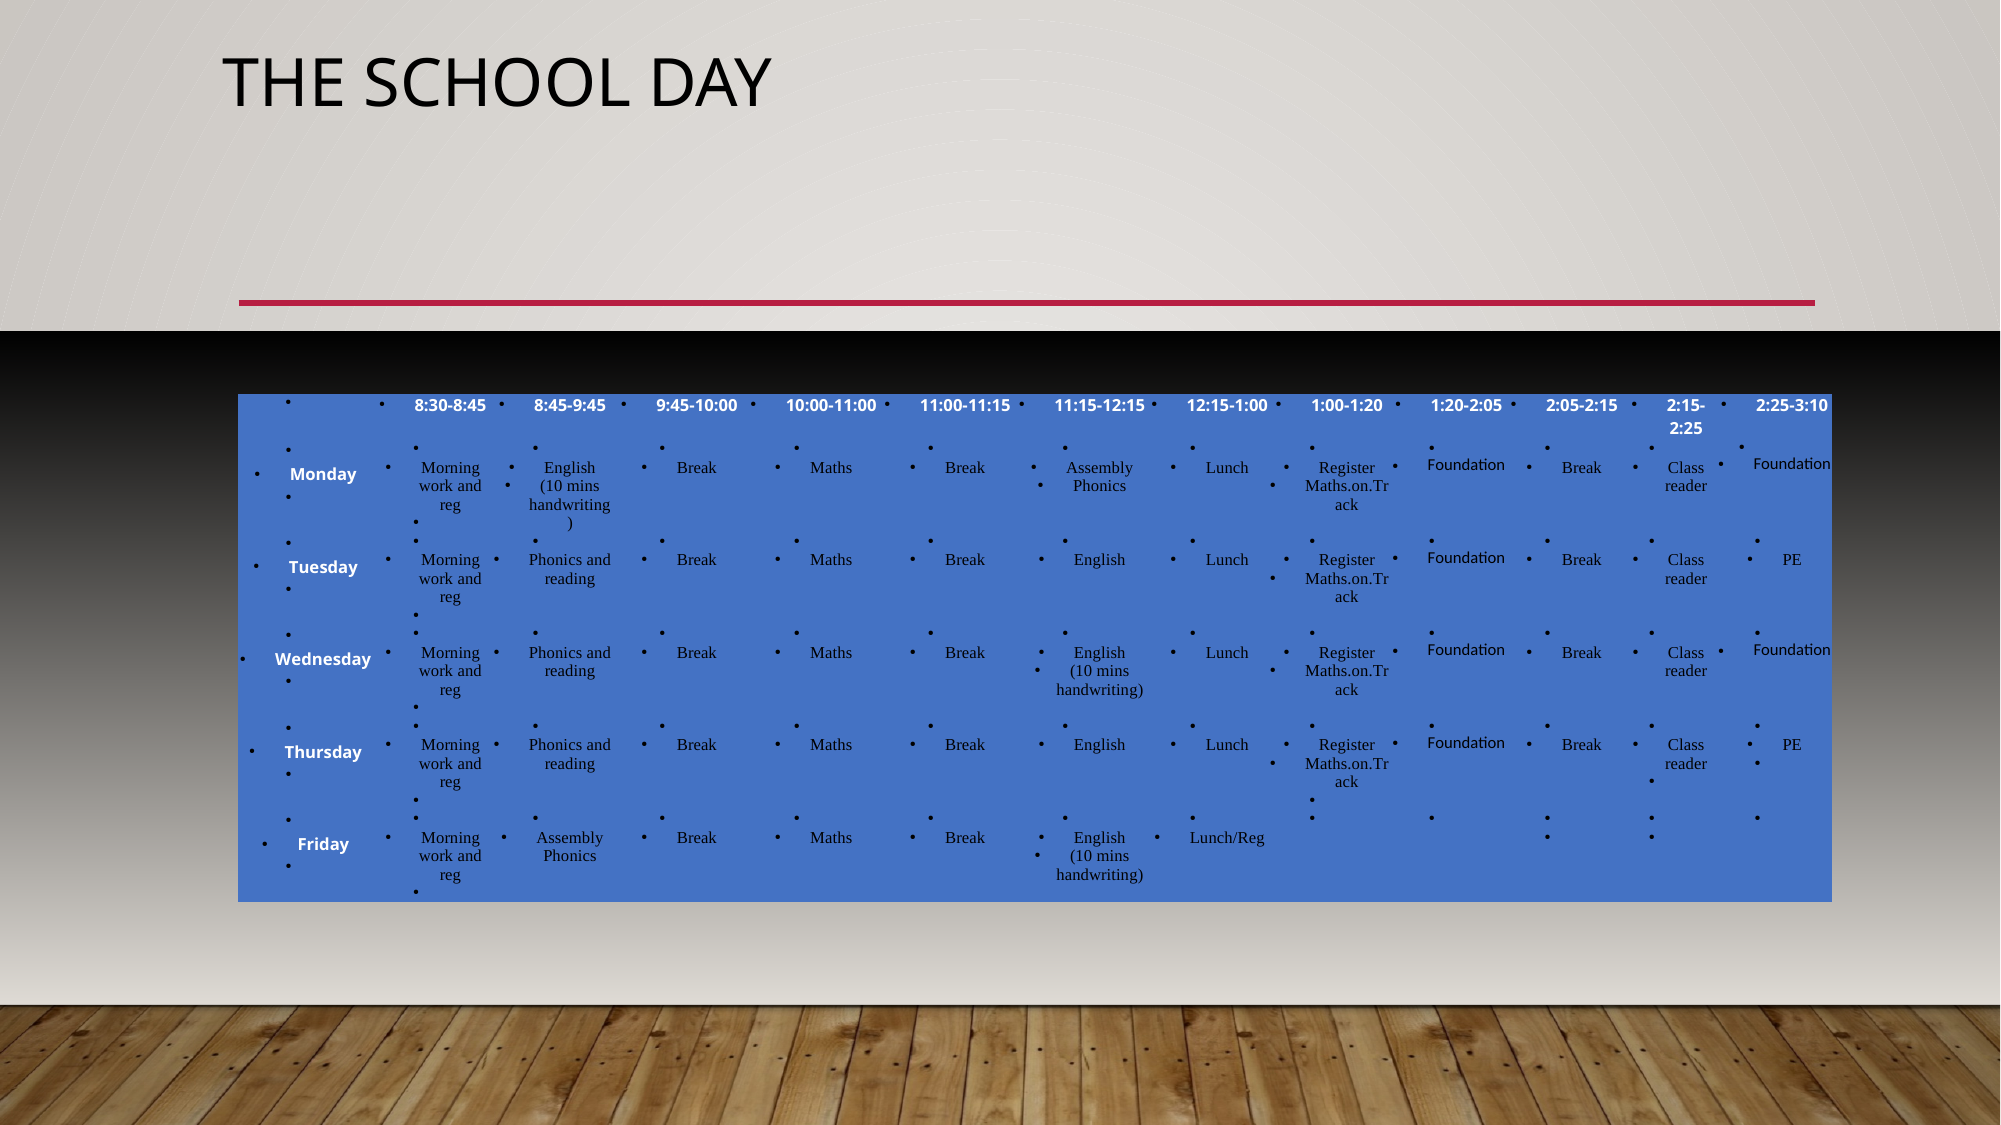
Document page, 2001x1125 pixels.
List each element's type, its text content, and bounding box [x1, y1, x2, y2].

table_cell Foundation [1389, 532, 1509, 625]
table_cell Class reader [1620, 440, 1717, 532]
title The school day [207, 40, 1784, 145]
table_cell Break [1509, 532, 1620, 625]
table_cell English [1014, 717, 1150, 810]
table_cell English (10 mins handwriting) [1014, 625, 1150, 717]
table_cell [1270, 810, 1389, 902]
table_cell Maths [746, 440, 881, 532]
table_cell Break [612, 625, 746, 717]
table_cell English (10 mins handwriting) [493, 440, 612, 532]
table_cell Break [881, 532, 1014, 625]
table_cell Phonics and reading [493, 532, 612, 625]
table_cell Thursday [238, 717, 373, 810]
table_header 2:05-2:15 [1509, 394, 1620, 440]
table_header 9:45-10:00 [612, 394, 746, 440]
table_cell Break [612, 440, 746, 532]
table_cell Register Maths.on.Track [1270, 532, 1389, 625]
table_cell Morning work and reg [373, 717, 493, 810]
table_cell Break [612, 717, 746, 810]
table_cell [1509, 810, 1620, 902]
table_cell Friday [238, 810, 373, 902]
table_cell Break [881, 810, 1014, 902]
table_cell Register Maths.on.Track [1270, 625, 1389, 717]
table_header [238, 394, 373, 440]
table_cell Register Maths.on.Track [1270, 440, 1389, 532]
table_cell Phonics and reading [493, 625, 612, 717]
table_cell Morning work and reg [373, 810, 493, 902]
table_cell Break [881, 717, 1014, 810]
table_cell Break [1509, 717, 1620, 810]
table_header 8:30-8:45 [373, 394, 493, 440]
table_cell Monday [238, 440, 373, 532]
table_cell Foundation [1389, 440, 1509, 532]
table_cell Class reader [1620, 625, 1717, 717]
table_cell Morning work and reg [373, 625, 493, 717]
table_cell Break [1509, 625, 1620, 717]
table_cell Lunch [1150, 717, 1270, 810]
table_cell Break [881, 625, 1014, 717]
table_header 2:15-2:25 [1620, 394, 1717, 440]
table_cell Foundation [1717, 625, 1832, 717]
table_header 11:15-12:15 [1014, 394, 1150, 440]
table_header 1:00-1:20 [1270, 394, 1389, 440]
table_header 8:45-9:45 [493, 394, 612, 440]
table_cell Lunch [1150, 625, 1270, 717]
table_header 1:20-2:05 [1389, 394, 1509, 440]
table_cell English (10 mins handwriting) [1014, 810, 1150, 902]
table_cell Maths [746, 717, 881, 810]
table_cell Maths [746, 532, 881, 625]
table_cell Morning work and reg [373, 440, 493, 532]
table_header 2:25-3:10 [1717, 394, 1832, 440]
table_cell Assembly Phonics [1014, 440, 1150, 532]
table_cell Class reader [1620, 532, 1717, 625]
table_cell Break [1509, 440, 1620, 532]
table_cell English [1014, 532, 1150, 625]
table_header 11:00-11:15 [881, 394, 1014, 440]
table_cell Foundation [1389, 625, 1509, 717]
table_cell Maths [746, 625, 881, 717]
table_cell Wednesday [238, 625, 373, 717]
table_cell Assembly Phonics [493, 810, 612, 902]
table_cell Phonics and reading [493, 717, 612, 810]
table_cell [1717, 810, 1832, 902]
table_cell PE [1717, 532, 1832, 625]
table_cell Maths [746, 810, 881, 902]
table_cell [1620, 810, 1717, 902]
table_cell Register Maths.on.Track [1270, 717, 1389, 810]
table_cell [1389, 810, 1509, 902]
table_cell Break [612, 810, 746, 902]
table_cell PE [1717, 717, 1832, 810]
table_cell Foundation [1717, 440, 1832, 532]
table_header 12:15-1:00 [1150, 394, 1270, 440]
table_cell Break [612, 532, 746, 625]
table_cell Tuesday [238, 532, 373, 625]
table_cell Class reader [1620, 717, 1717, 810]
table_cell Lunch [1150, 532, 1270, 625]
table_cell Foundation [1389, 717, 1509, 810]
table_cell Lunch/Reg [1150, 810, 1270, 902]
table_cell Morning work and reg [373, 532, 493, 625]
table_header 10:00-11:00 [746, 394, 881, 440]
table_cell Lunch [1150, 440, 1270, 532]
table_cell Break [881, 440, 1014, 532]
